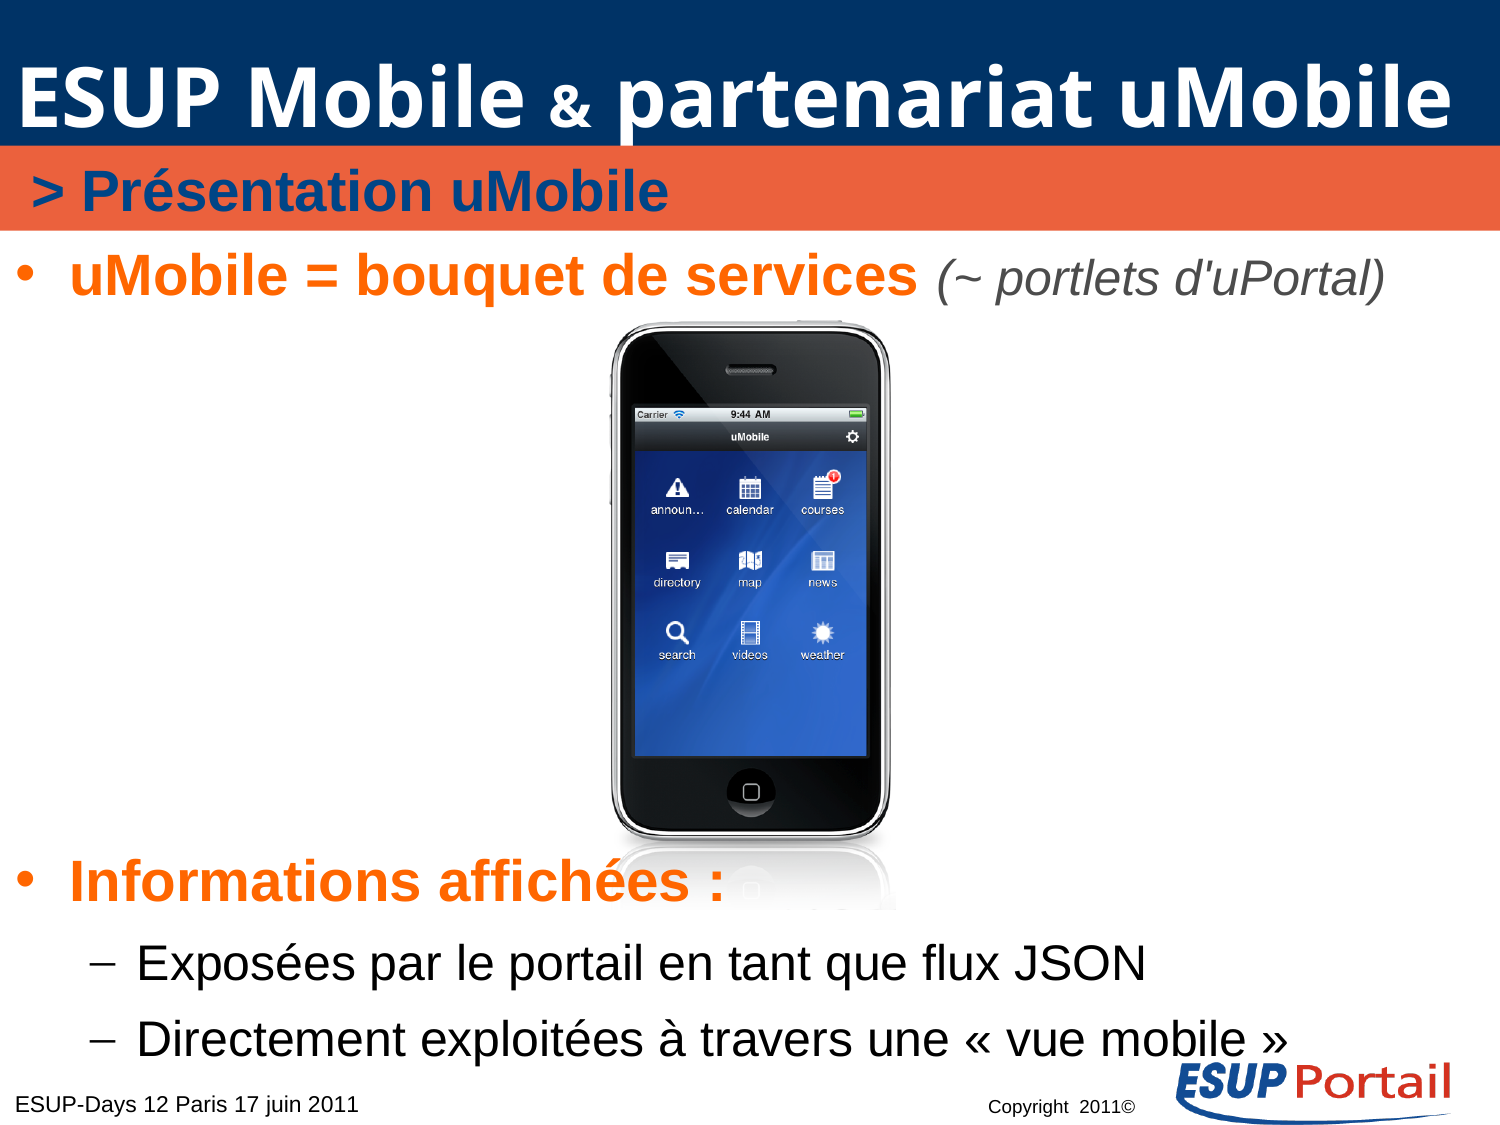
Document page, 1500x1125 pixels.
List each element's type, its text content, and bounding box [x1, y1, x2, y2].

picture [1175, 1086, 1451, 1125]
text_box ESUP Mobile & partenariat uMobile [0, 0, 1500, 145]
text_box uMobile = bouquet de services (~ portlets d'uPortal) Informations affichées : Exposées par le portail en tant que flux JSON Directement exploitées à travers une « vue mobile » [0, 231, 1500, 1086]
text_box > Présentation uMobile [0, 145, 1500, 231]
text_box ESUP-Days 12 Paris 17 juin 2011 [0, 1086, 632, 1125]
